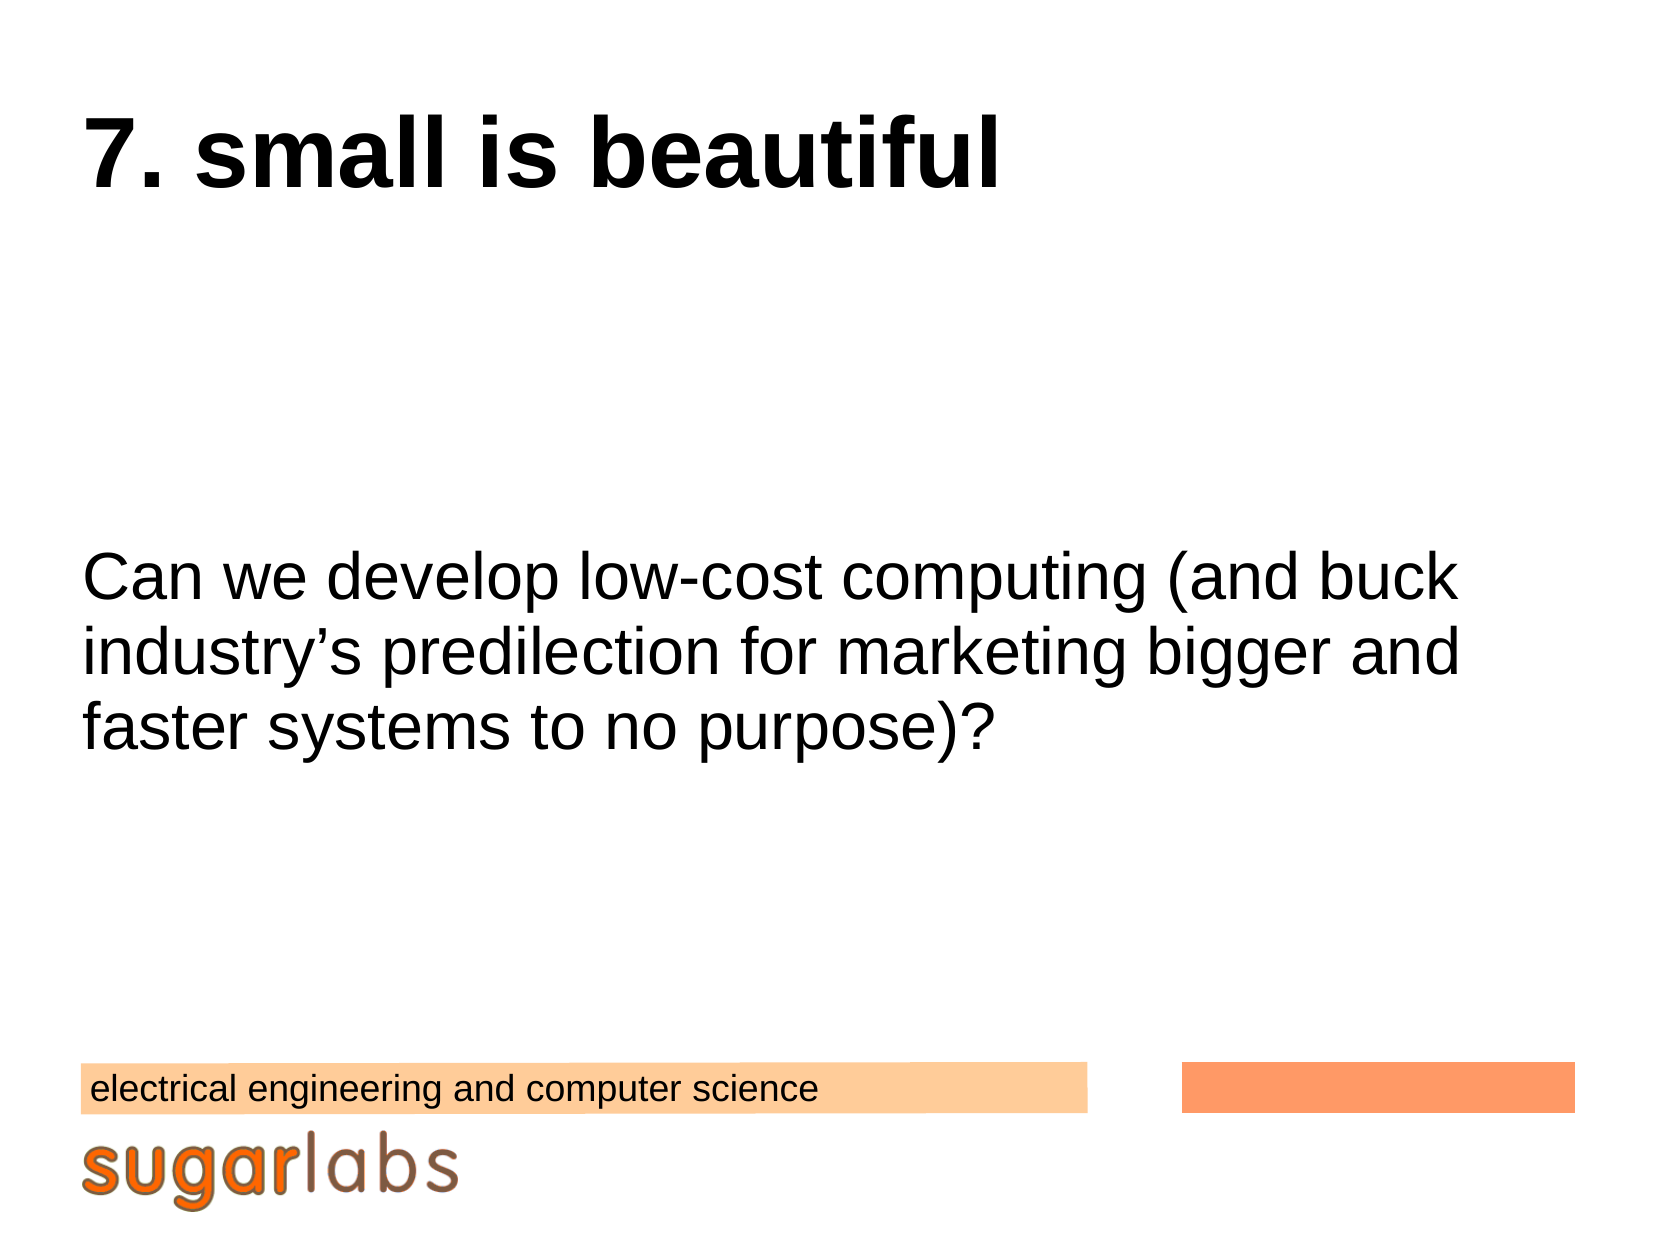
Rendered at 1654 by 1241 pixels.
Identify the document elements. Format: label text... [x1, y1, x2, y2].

text_box electrical engineering and computer science [75, 1060, 938, 1122]
picture [82, 1130, 458, 1212]
subtitle Can we develop low-cost computing (and buck industry’s predilection for marketing bigger and faster systems to no purpose)? [82, 290, 1571, 1013]
title 7. small is beautiful [82, 49, 1571, 257]
